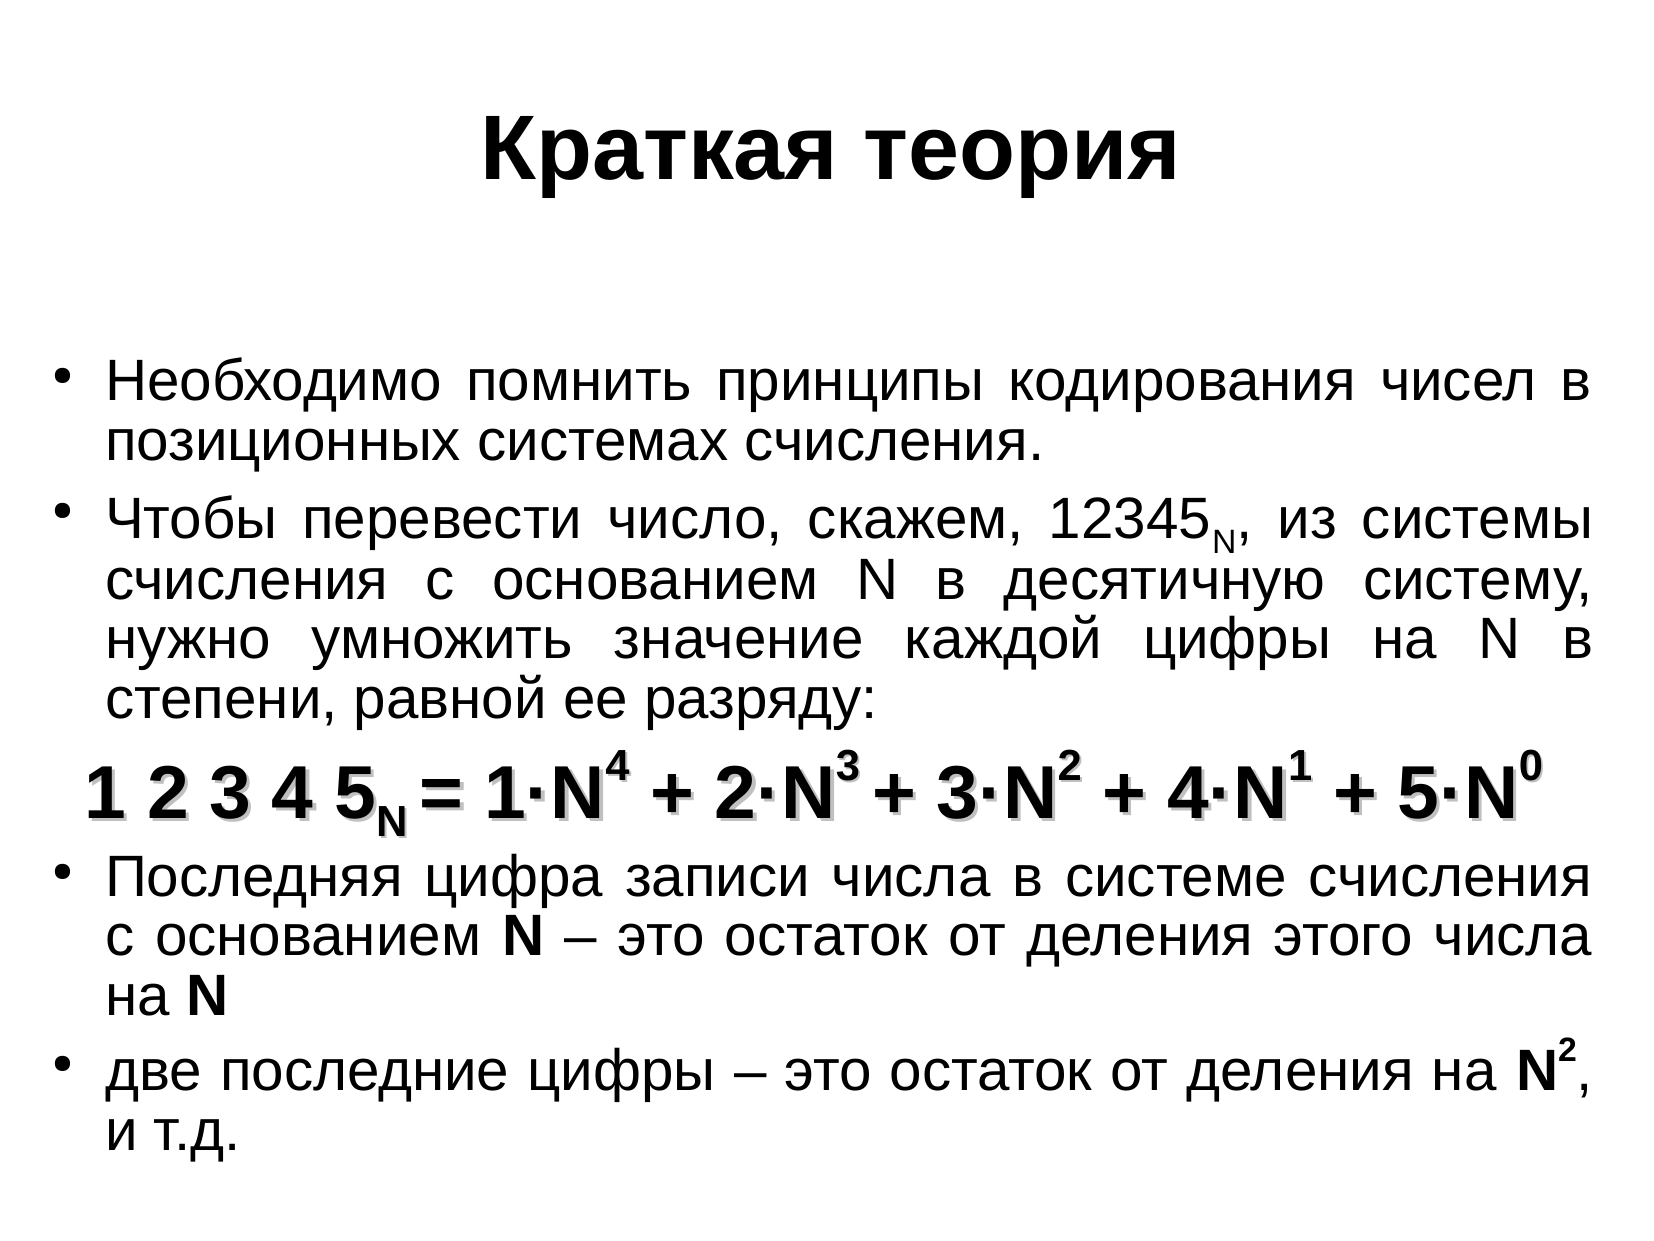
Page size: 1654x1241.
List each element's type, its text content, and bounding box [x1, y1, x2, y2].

title Краткая теория [82, 68, 1571, 268]
text_box Необходимо помнить принципы кодирования чисел в позиционных системах счисления. Чтобы перевести число, скажем, 12345N, из системы счисления с основанием N в десятичную систему, нужно умножить значение каждой цифры на N в степени, равной ее разряду: 1 2 3 4 5N = 1·N4 + 2·N3 + 3·N2 + 4·N1 + 5·N0 Последняя цифра записи числа в системе счисления с основанием N – это остаток от деления этого числа на N две последние цифры – это остаток от деления на N2, и т.д. [19, 268, 1609, 1206]
